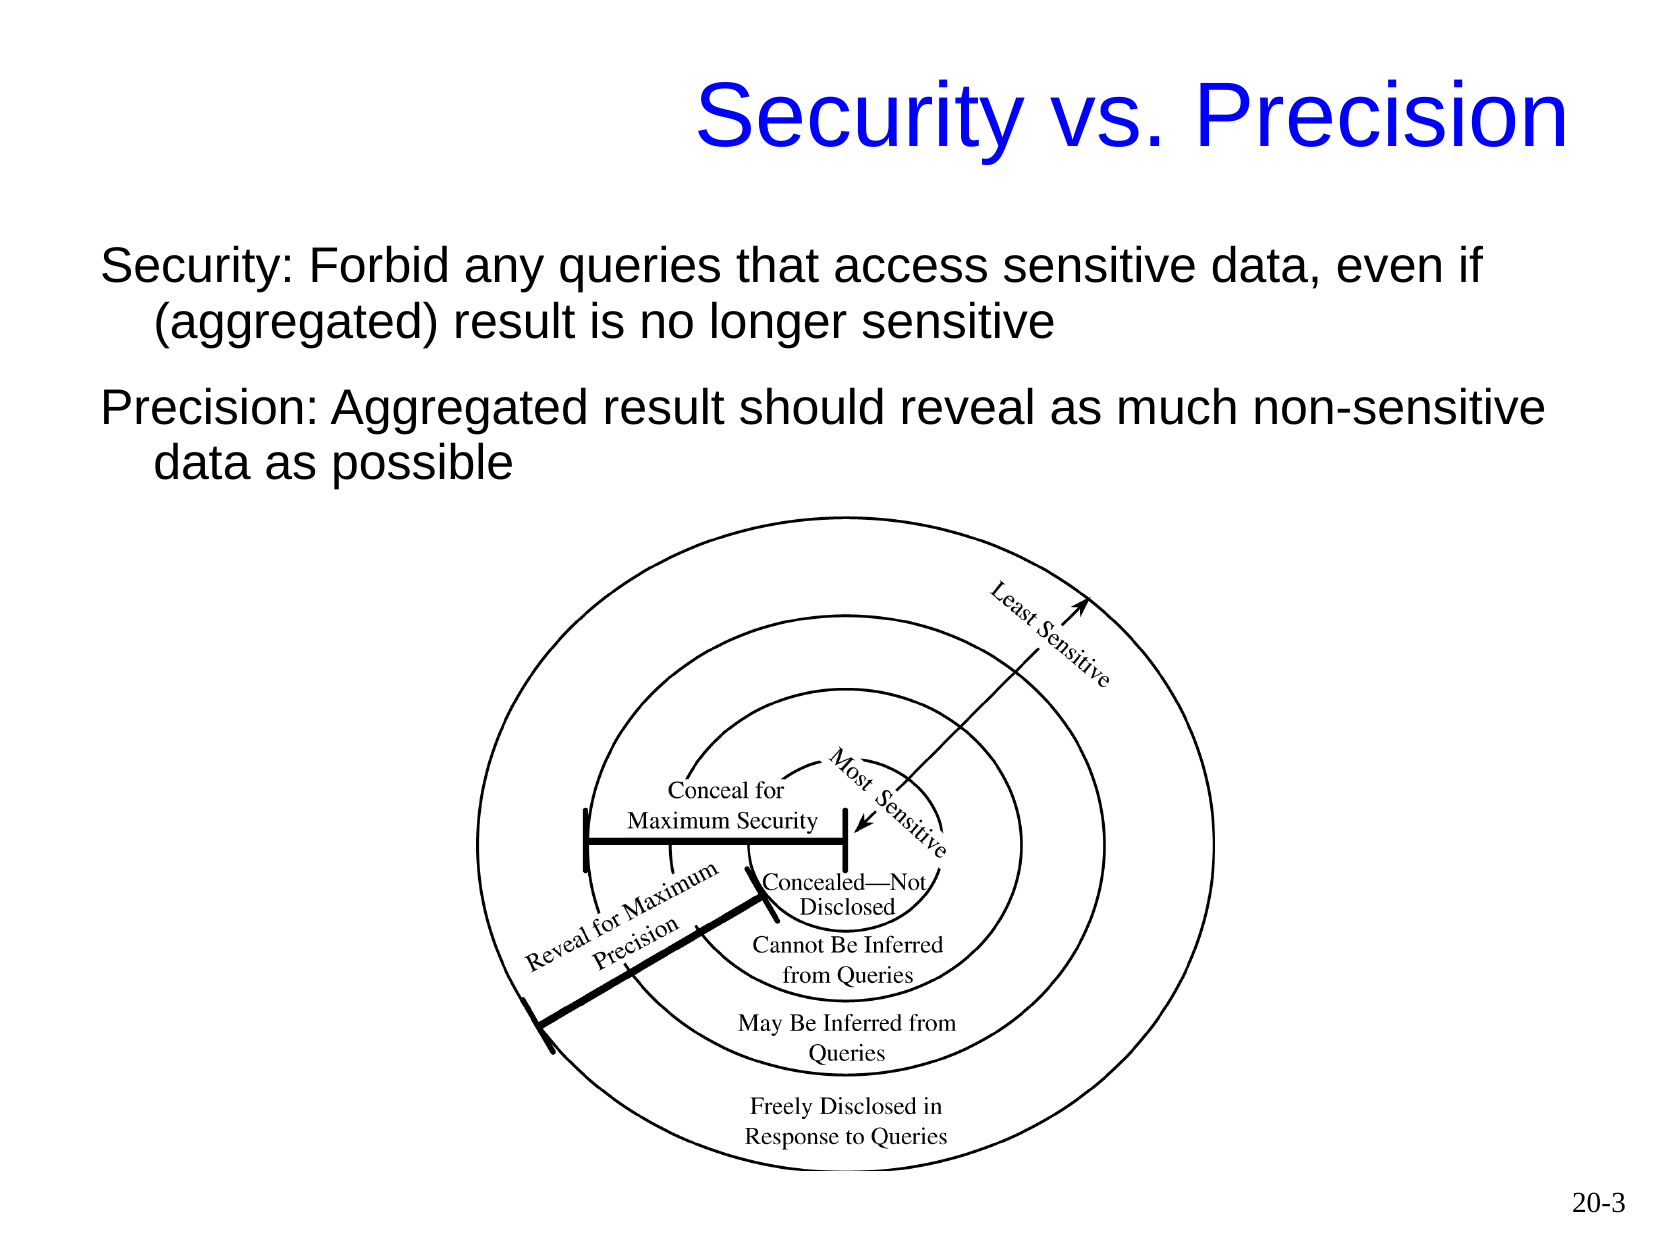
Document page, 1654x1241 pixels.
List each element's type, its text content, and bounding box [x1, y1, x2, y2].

picture [476, 511, 1215, 1171]
list Security: Forbid any queries that access sensitive data, even if (aggregated) result is no longer sensitive Precision: Aggregated result should reveal as much non-sensitive data as possible [82, 237, 1571, 496]
title Security vs. Precision [84, 11, 1573, 218]
